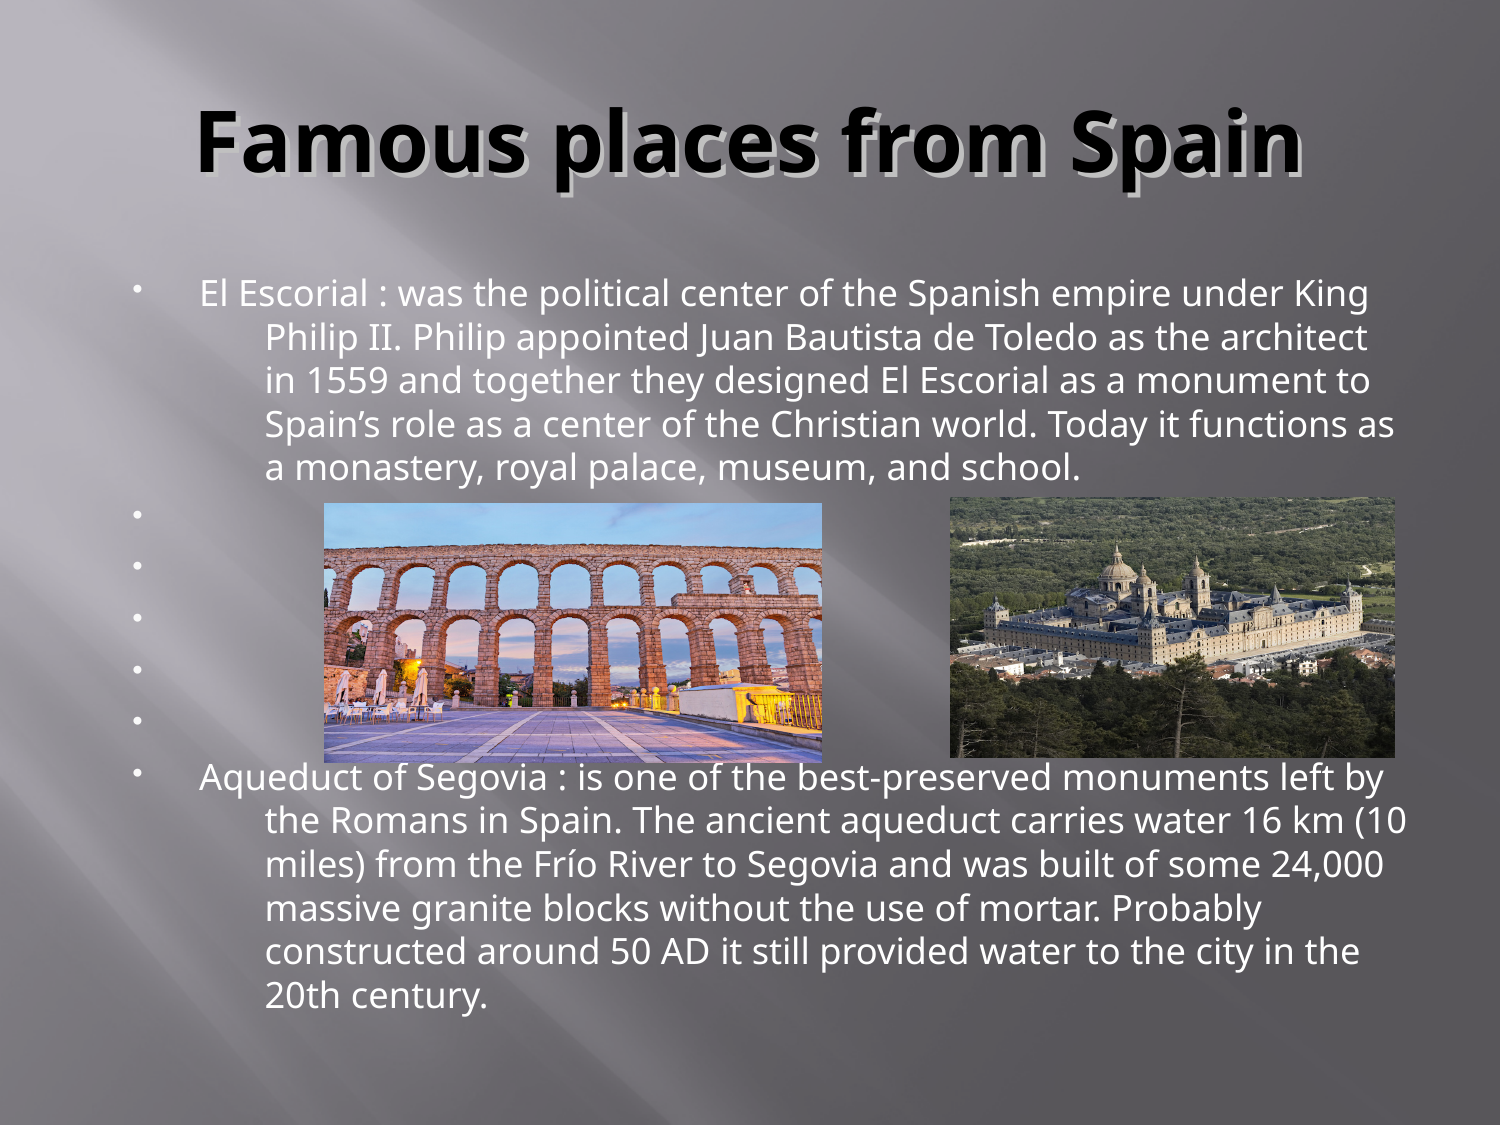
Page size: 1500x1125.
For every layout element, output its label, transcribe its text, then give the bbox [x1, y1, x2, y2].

picture [950, 497, 1395, 758]
title Famous places from Spain [75, 45, 1426, 233]
list El Escorial : was the political center of the Spanish empire under King Philip II. Philip appointed Juan Bautista de Toledo as the architect in 1559 and together they designed El Escorial as a monument to Spain’s role as a center of the Christian world. Today it functions as a monastery, royal palace, museum, and school. Aqueduct of Segovia : is one of the best-preserved monuments left by the Romans in Spain. The ancient aqueduct carries water 16 km (10 miles) from the Frío River to Segovia and was built of some 24,000 massive granite blocks without the use of mortar. Probably constructed around 50 AD it still provided water to the city in the 20th century. [75, 262, 1426, 1036]
picture [324, 503, 822, 763]
